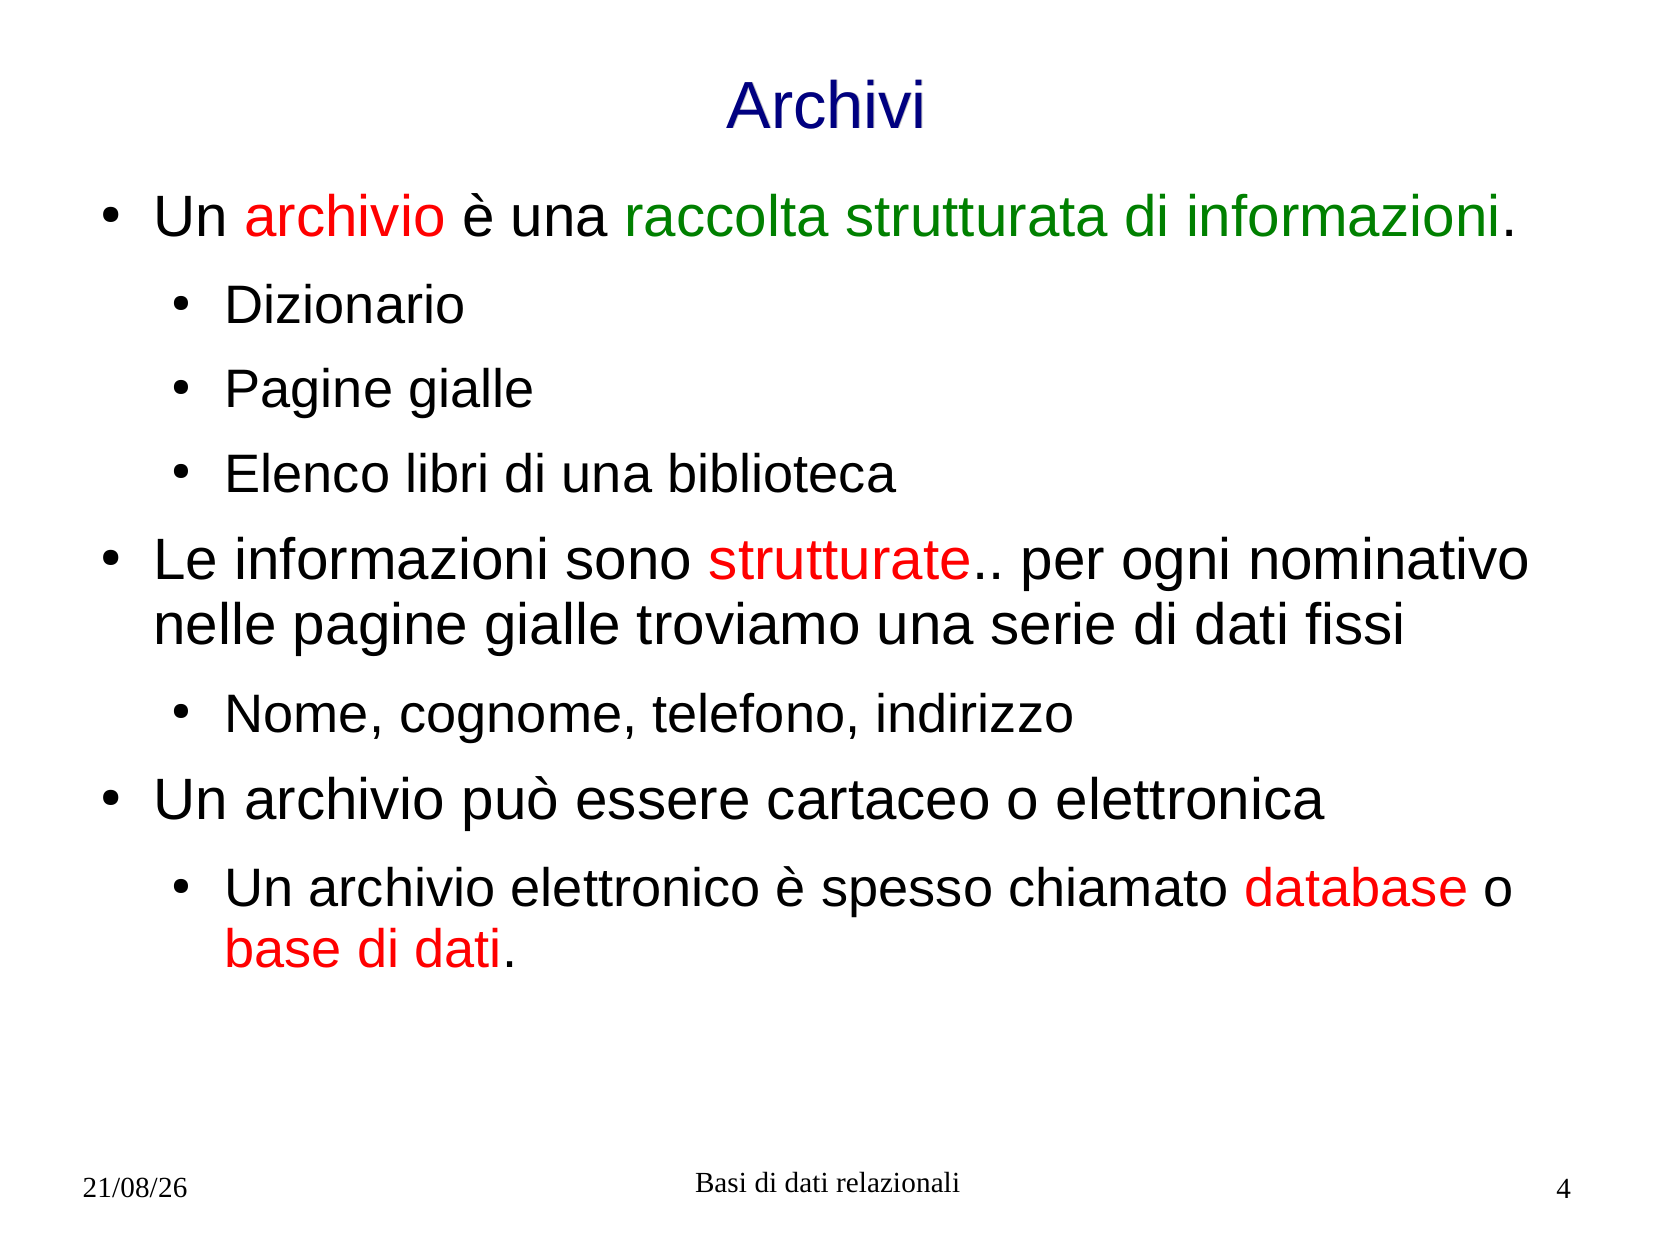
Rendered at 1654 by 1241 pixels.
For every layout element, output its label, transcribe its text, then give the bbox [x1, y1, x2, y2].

list Un archivio è una raccolta strutturata di informazioni. Dizionario Pagine gialle Elenco libri di una biblioteca Le informazioni sono strutturate.. per ogni nominativo nelle pagine gialle troviamo una serie di dati fissi Nome, cognome, telefono, indirizzo Un archivio può essere cartaceo o elettronica Un archivio elettronico è spesso chiamato database o base di dati. [82, 183, 1571, 1130]
title Archivi [82, 49, 1571, 161]
